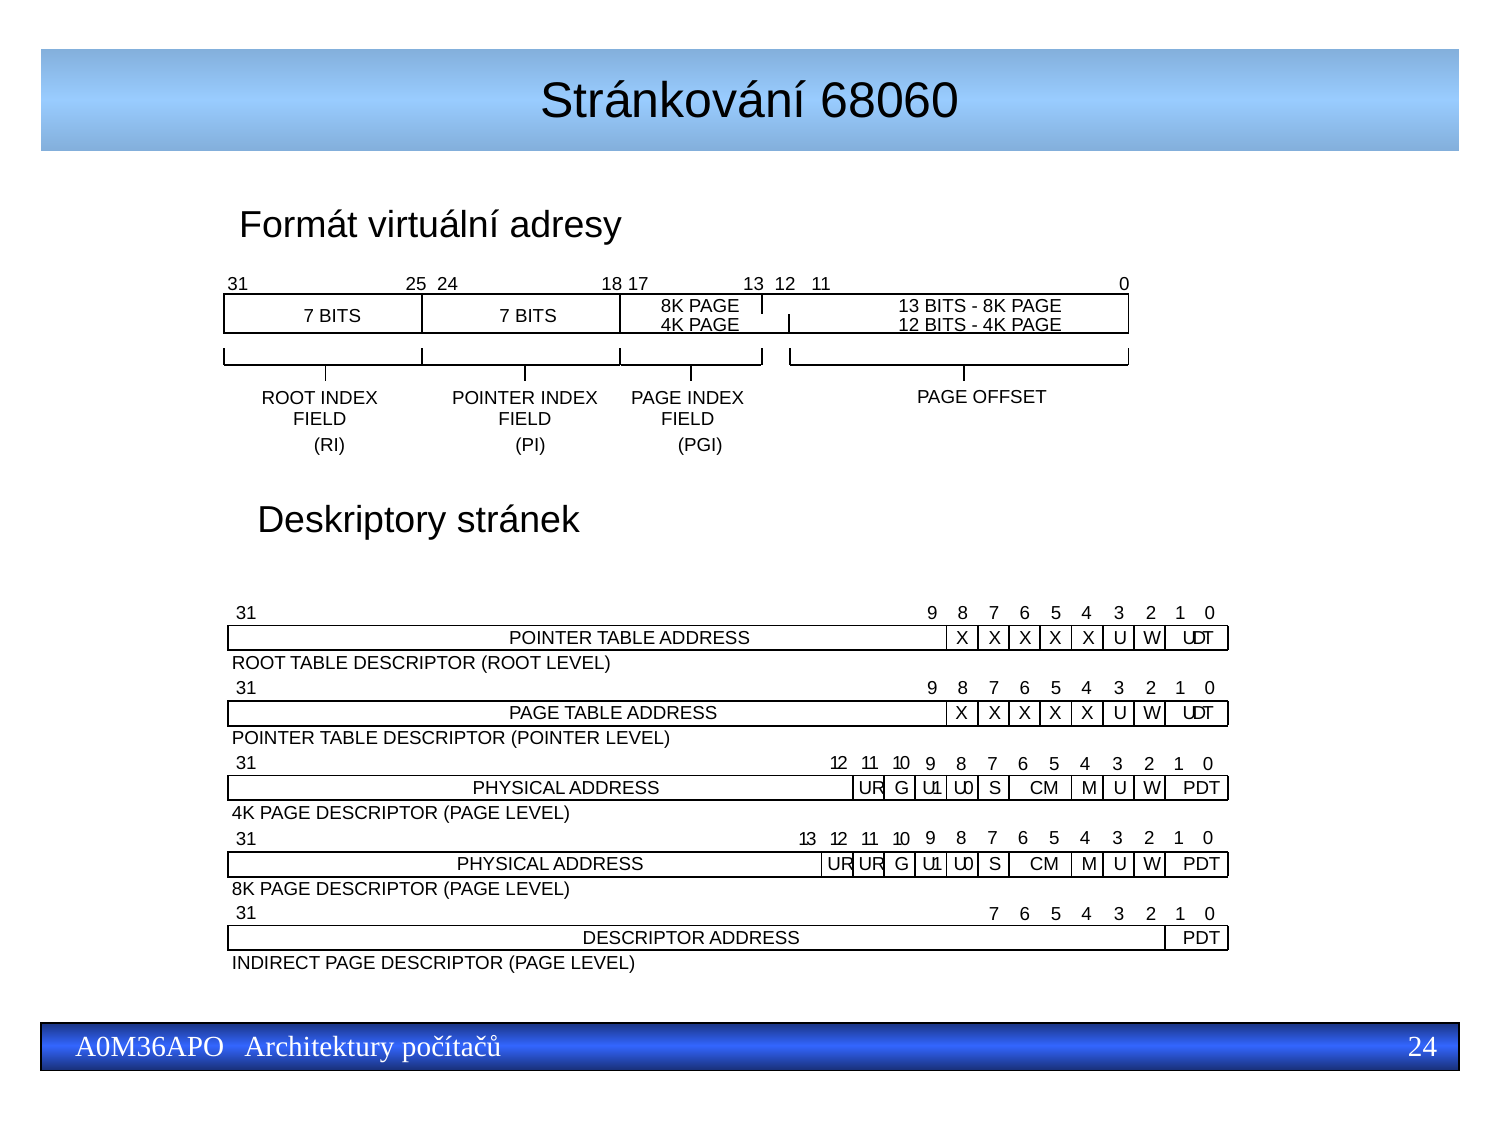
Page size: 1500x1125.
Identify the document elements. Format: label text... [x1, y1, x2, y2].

text_box Formát virtuální adresy [224, 195, 637, 253]
text_box Deskriptory stránek [242, 490, 595, 548]
title Stránkování 68060 [41, 49, 1459, 151]
